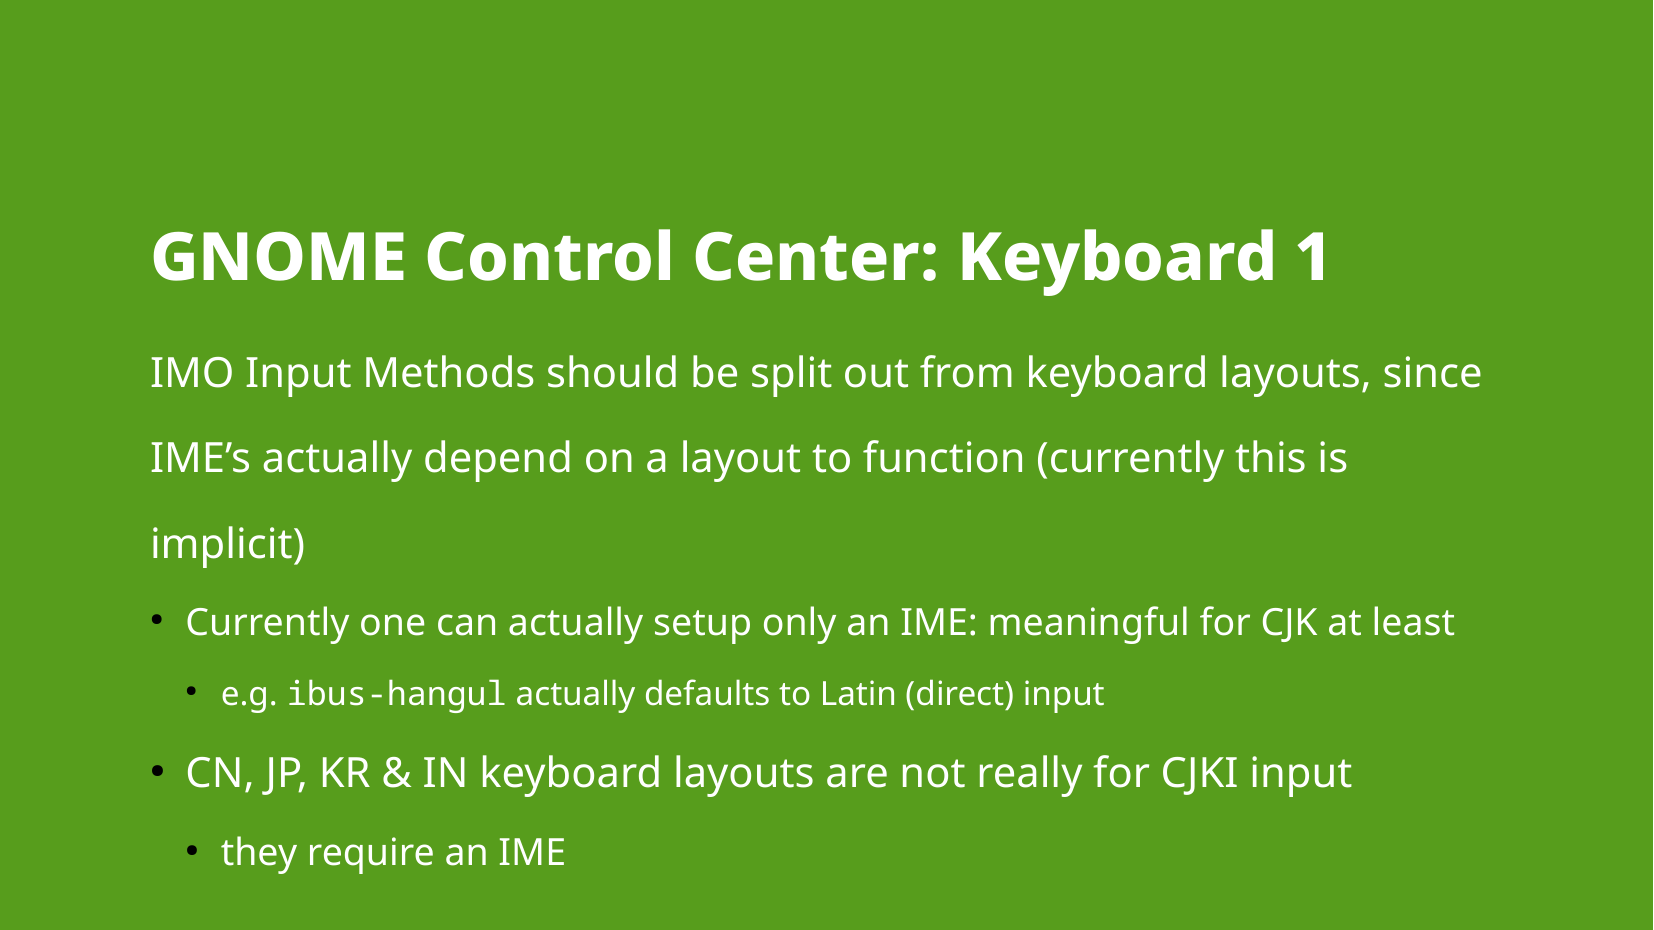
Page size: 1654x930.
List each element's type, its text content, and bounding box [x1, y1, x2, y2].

text_box IMO Input Methods should be split out from keyboard layouts, since IME’s actually depend on a layout to function (currently this is implicit) Currently one can actually setup only an IME: meaningful for CJK at least e.g. ibus-hangul actually defaults to Latin (direct) input CN, JP, KR & IN keyboard layouts are not really for CJKI input they require an IME [150, 313, 1501, 912]
title GNOME Control Center: Keyboard 1 [150, 144, 1501, 301]
